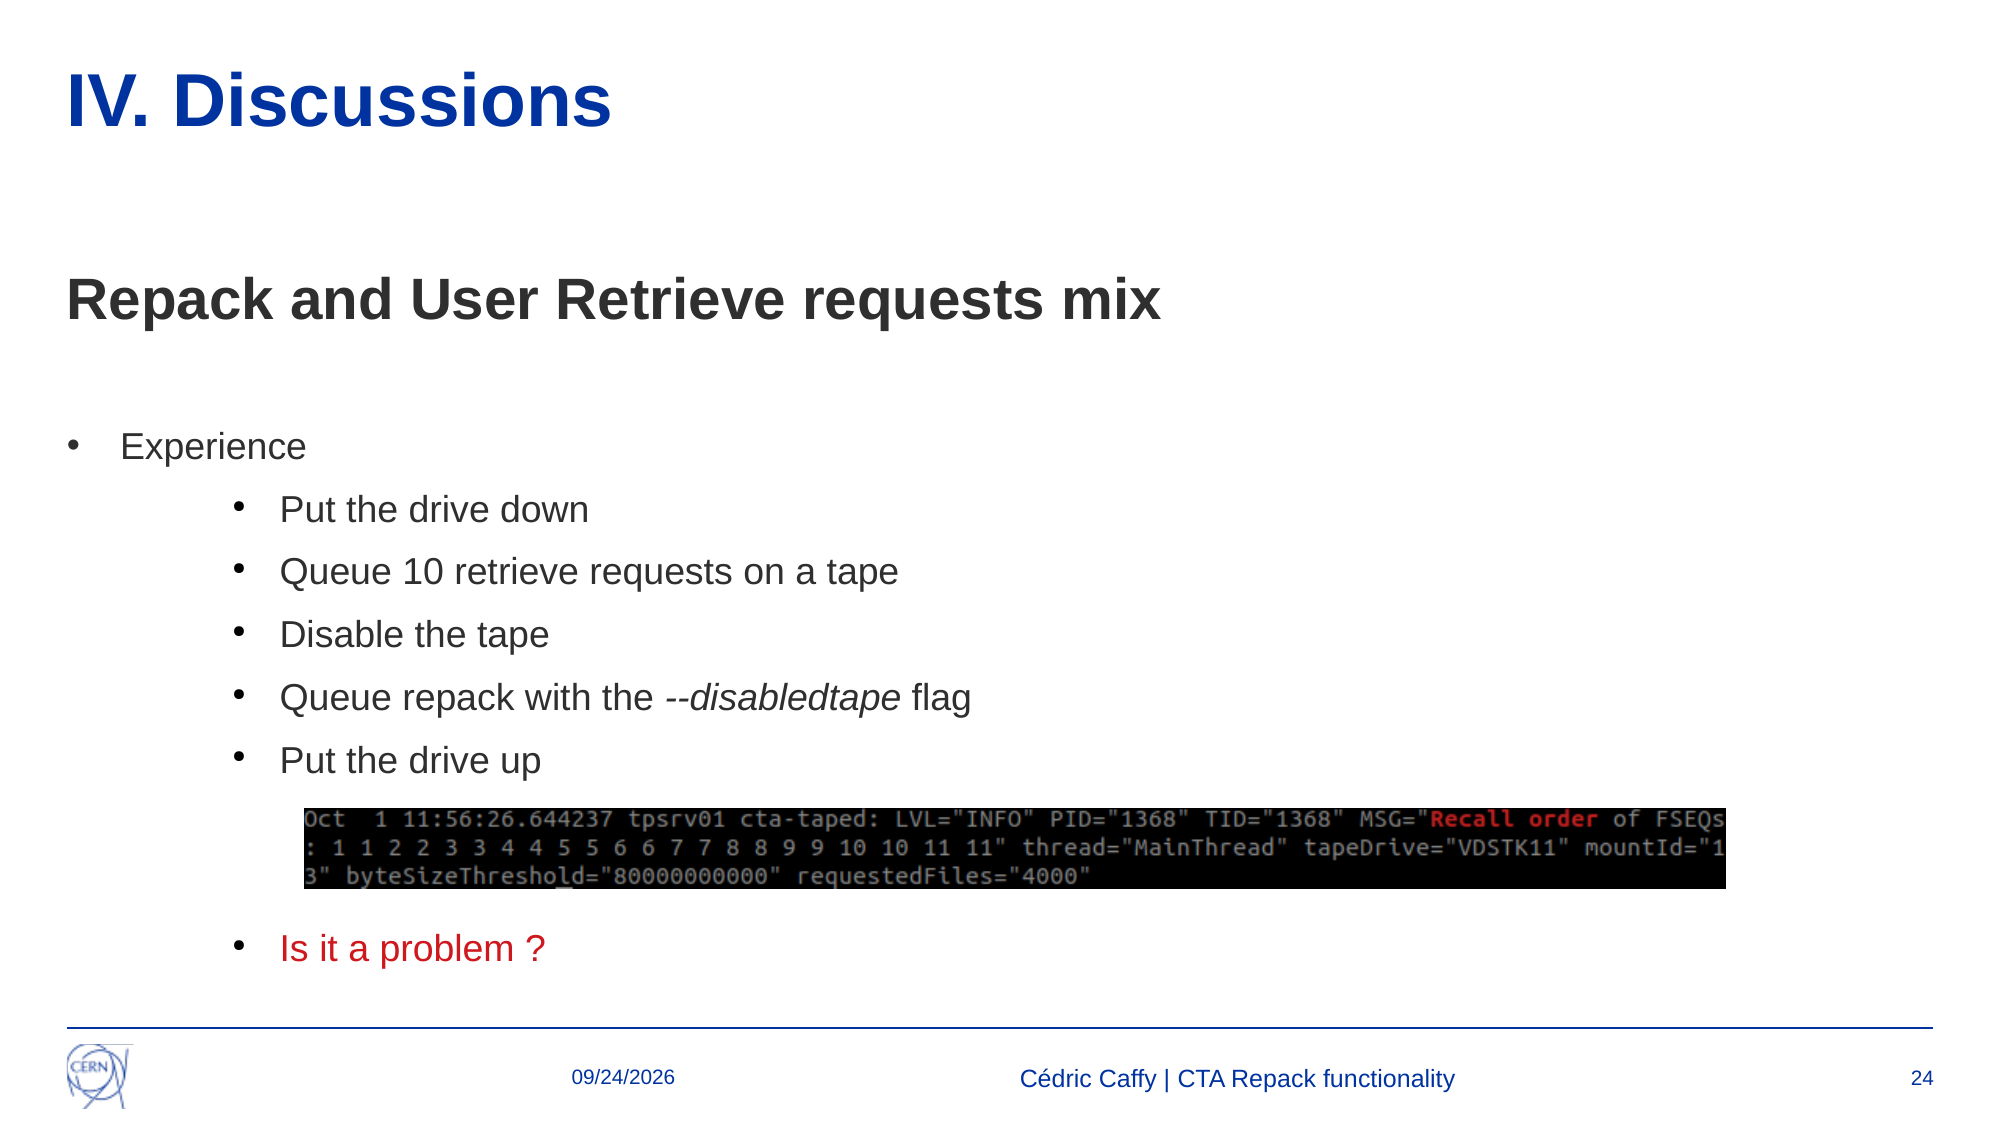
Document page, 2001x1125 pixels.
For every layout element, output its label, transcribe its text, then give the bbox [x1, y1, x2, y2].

title IV. Discussions [66, 61, 1933, 237]
list Repack and User Retrieve requests mix Experience Put the drive down Queue 10 retrieve requests on a tape Disable the tape Queue repack with the --disabledtape flag Put the drive up Is it a problem ? [66, 261, 1951, 976]
picture [304, 808, 1726, 889]
footer Cédric Caffy | CTA Repack functionality [698, 1047, 1777, 1108]
slide_number <number> [1822, 1047, 1934, 1108]
slide_number 10/01/2020 [571, 1046, 676, 1107]
